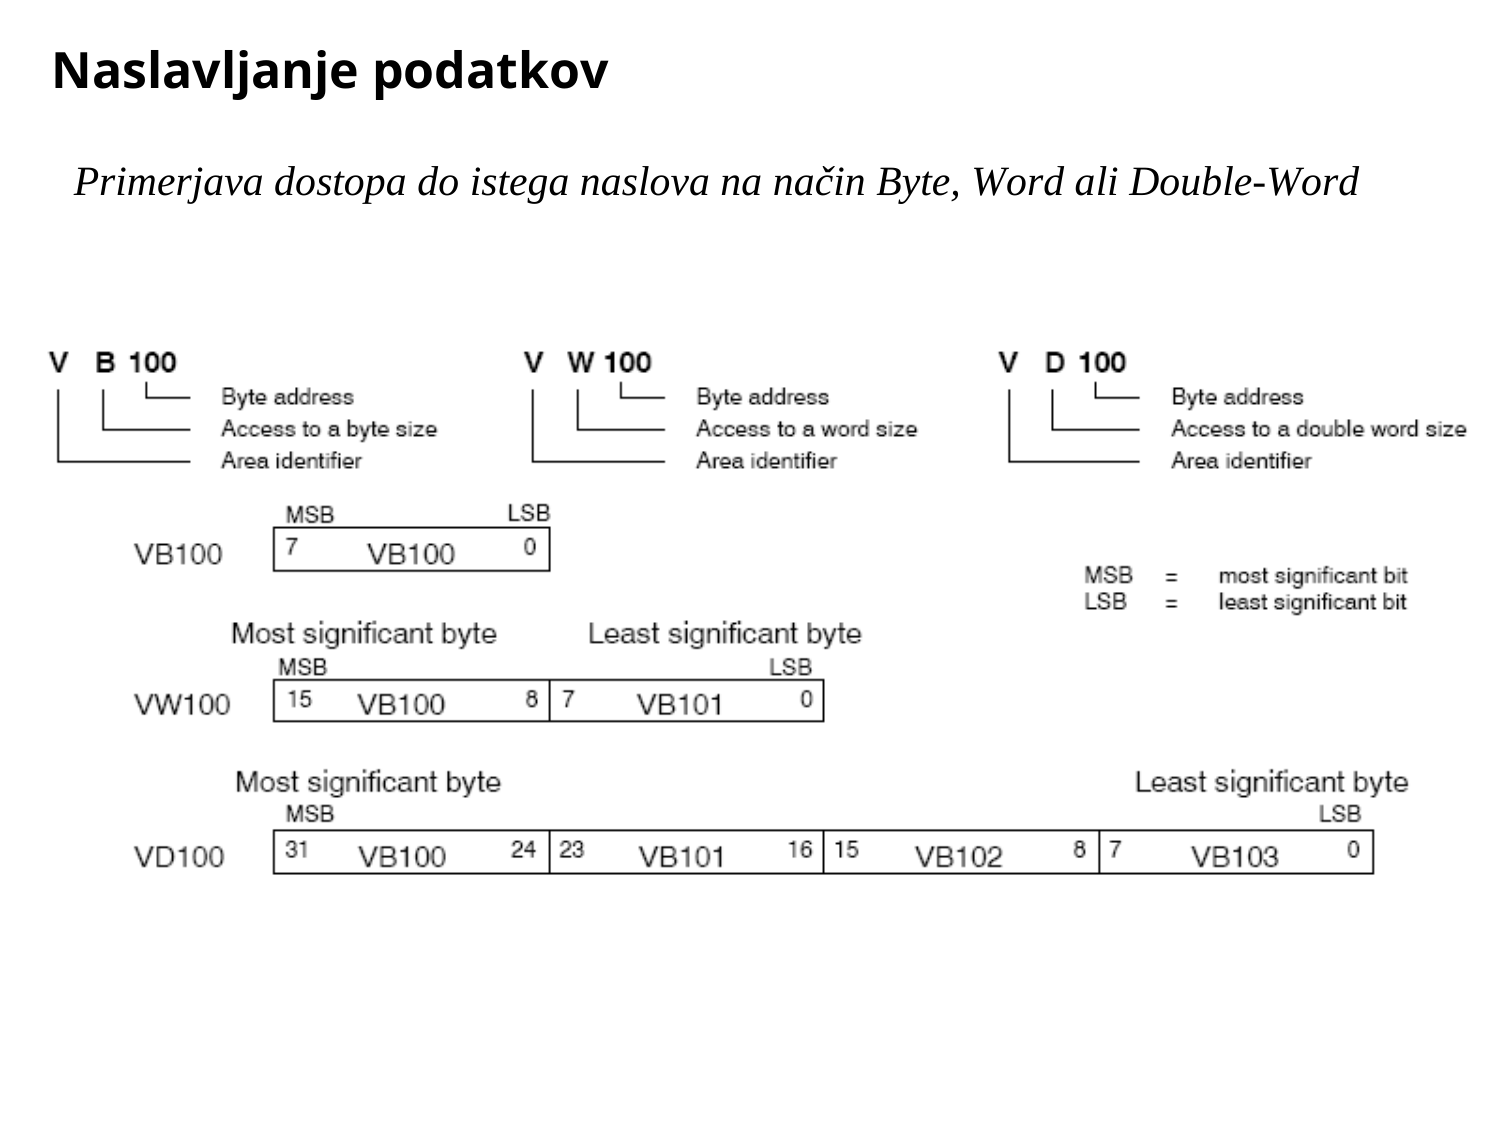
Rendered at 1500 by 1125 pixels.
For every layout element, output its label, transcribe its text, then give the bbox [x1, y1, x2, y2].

text_box Naslavljanje podatkov [36, 30, 625, 106]
picture [37, 324, 1474, 890]
text_box Primerjava dostopa do istega naslova na način Byte, Word ali Double-Word [59, 145, 1376, 212]
